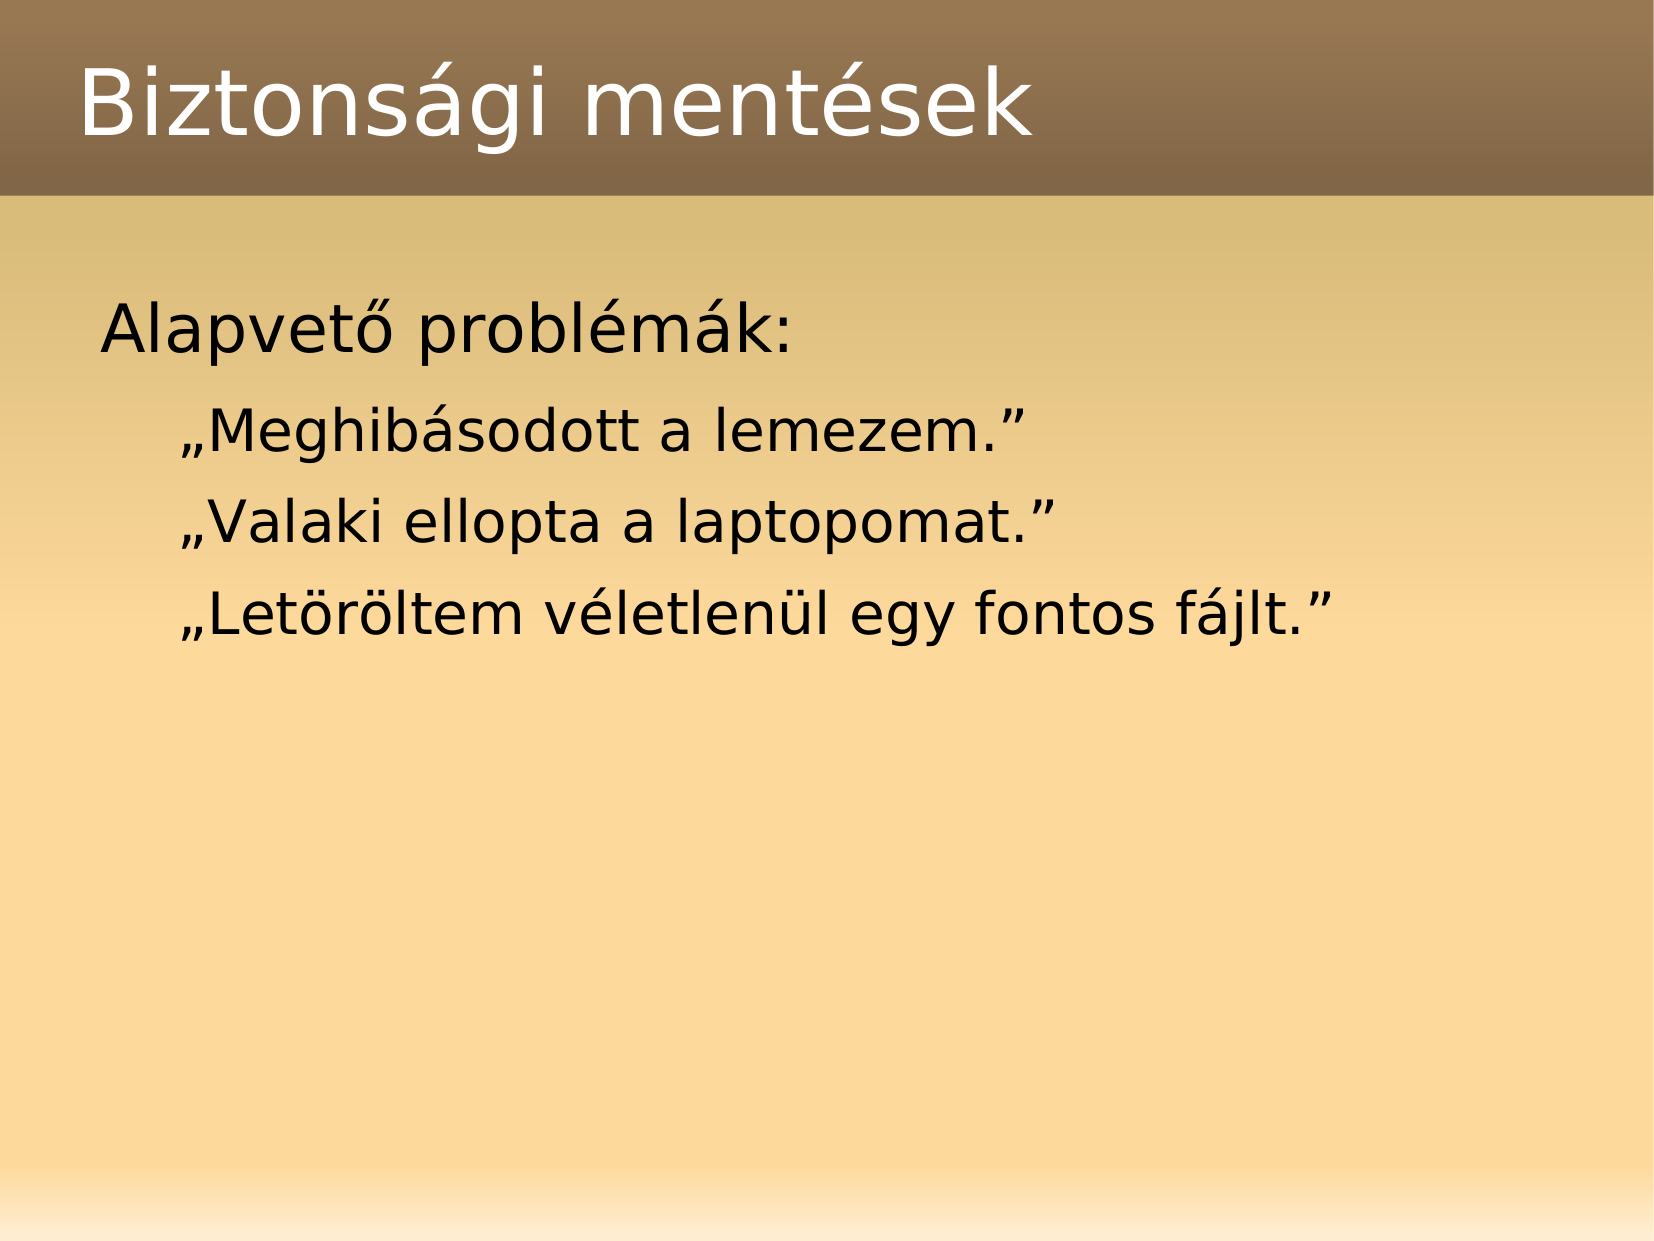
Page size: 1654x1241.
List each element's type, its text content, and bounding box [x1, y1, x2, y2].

title Biztonsági mentések [76, 7, 1565, 200]
picture [0, 0, 1654, 1241]
list Alapvető problémák: „Meghibásodott a lemezem.” „Valaki ellopta a laptopomat.” „Letöröltem véletlenül egy fontos fájlt.” [82, 290, 1571, 1094]
